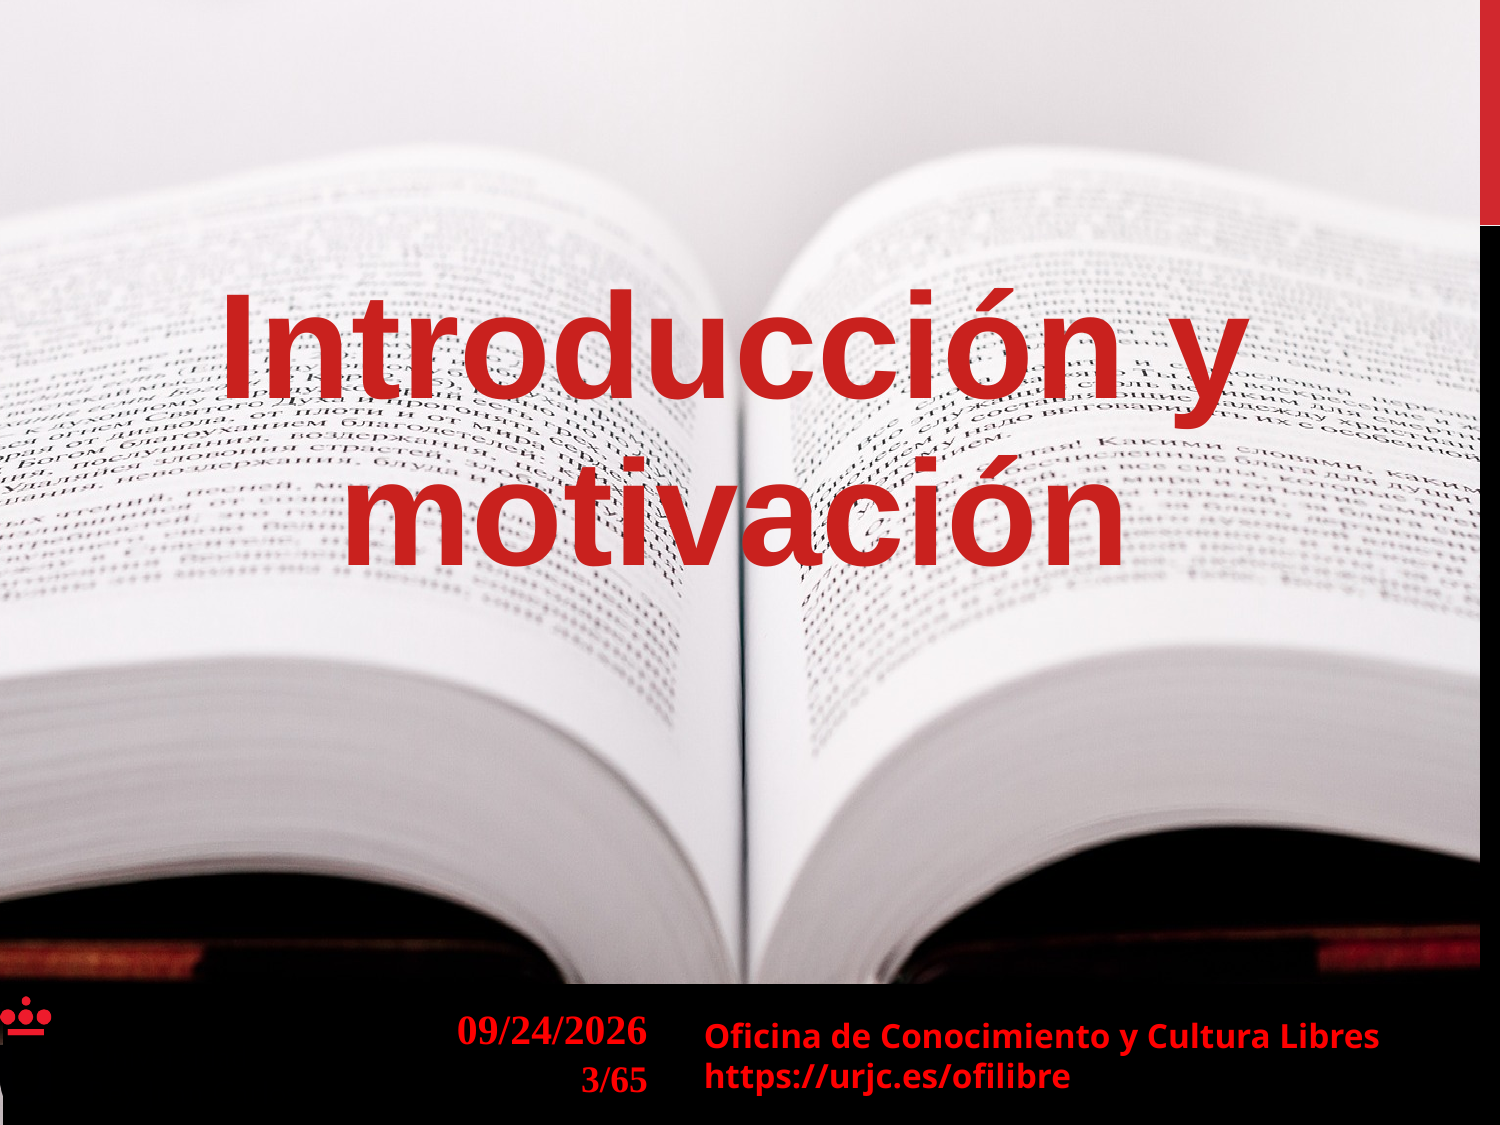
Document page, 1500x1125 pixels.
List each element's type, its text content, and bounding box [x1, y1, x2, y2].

picture [0, 0, 1500, 1014]
text_box Introducción y motivación [120, 254, 1351, 605]
title [75, 285, 1425, 661]
